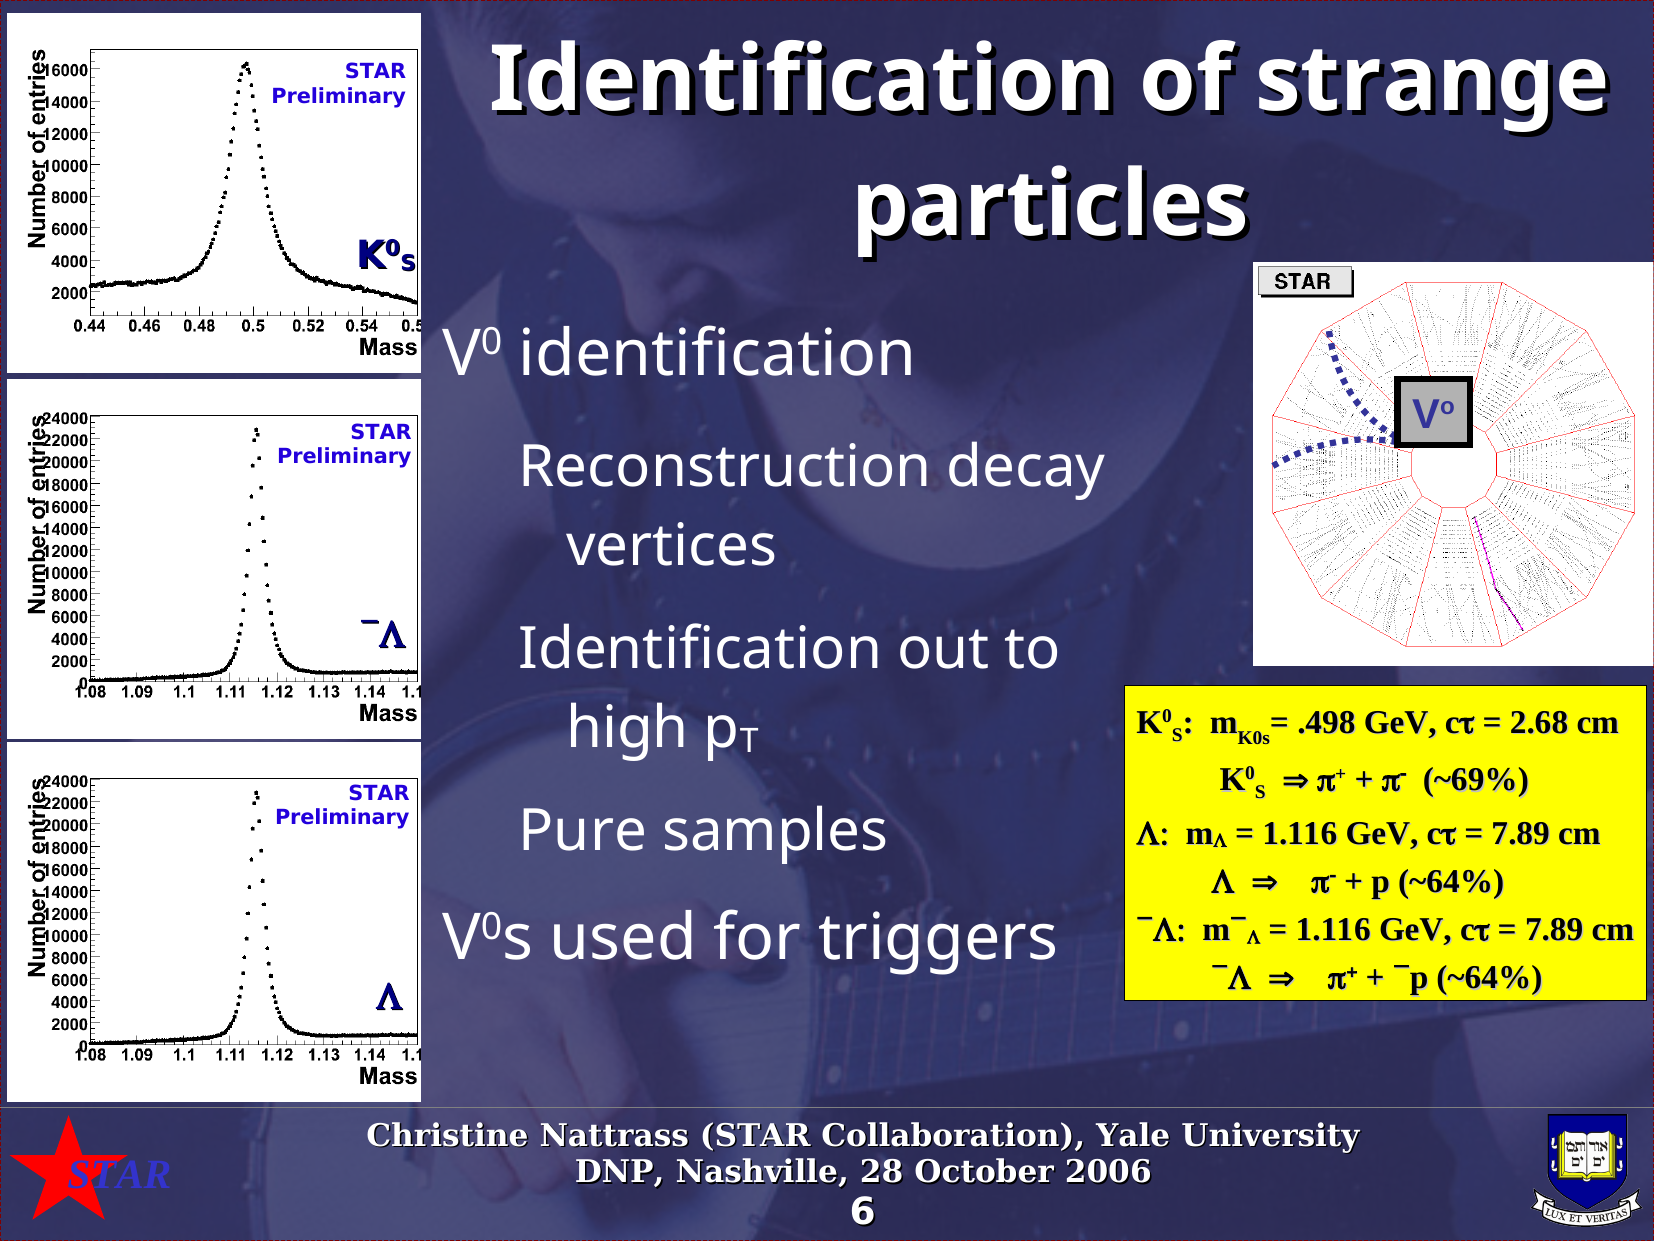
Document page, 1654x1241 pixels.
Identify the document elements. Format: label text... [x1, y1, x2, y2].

text_box K0S [341, 225, 431, 298]
text_box  [345, 612, 421, 677]
picture [1253, 262, 1654, 666]
text_box  [361, 975, 419, 1039]
text_box STAR Preliminary [201, 412, 427, 476]
list V0 identification Reconstruction decay vertices Identification out to high pT Pure samples V0s used for triggers [424, 306, 1185, 1033]
picture [7, 742, 421, 1102]
title Identification of strange particles [450, 0, 1651, 311]
picture [1530, 1114, 1643, 1227]
text_box Vo [1397, 378, 1470, 446]
picture [7, 379, 421, 739]
text_box K0S: mK0s= .498 GeV, c = 2.68 cm K0S  + + - (~69%) : m = 1.116 GeV, c = 7.89 cm   - + p (~64%) : m = 1.116 GeV, c = 7.89 cm   + + p (~64%) [1124, 685, 1647, 1001]
picture [7, 13, 421, 373]
text_box STAR Preliminary [199, 773, 425, 837]
text_box STAR Preliminary [195, 52, 421, 116]
